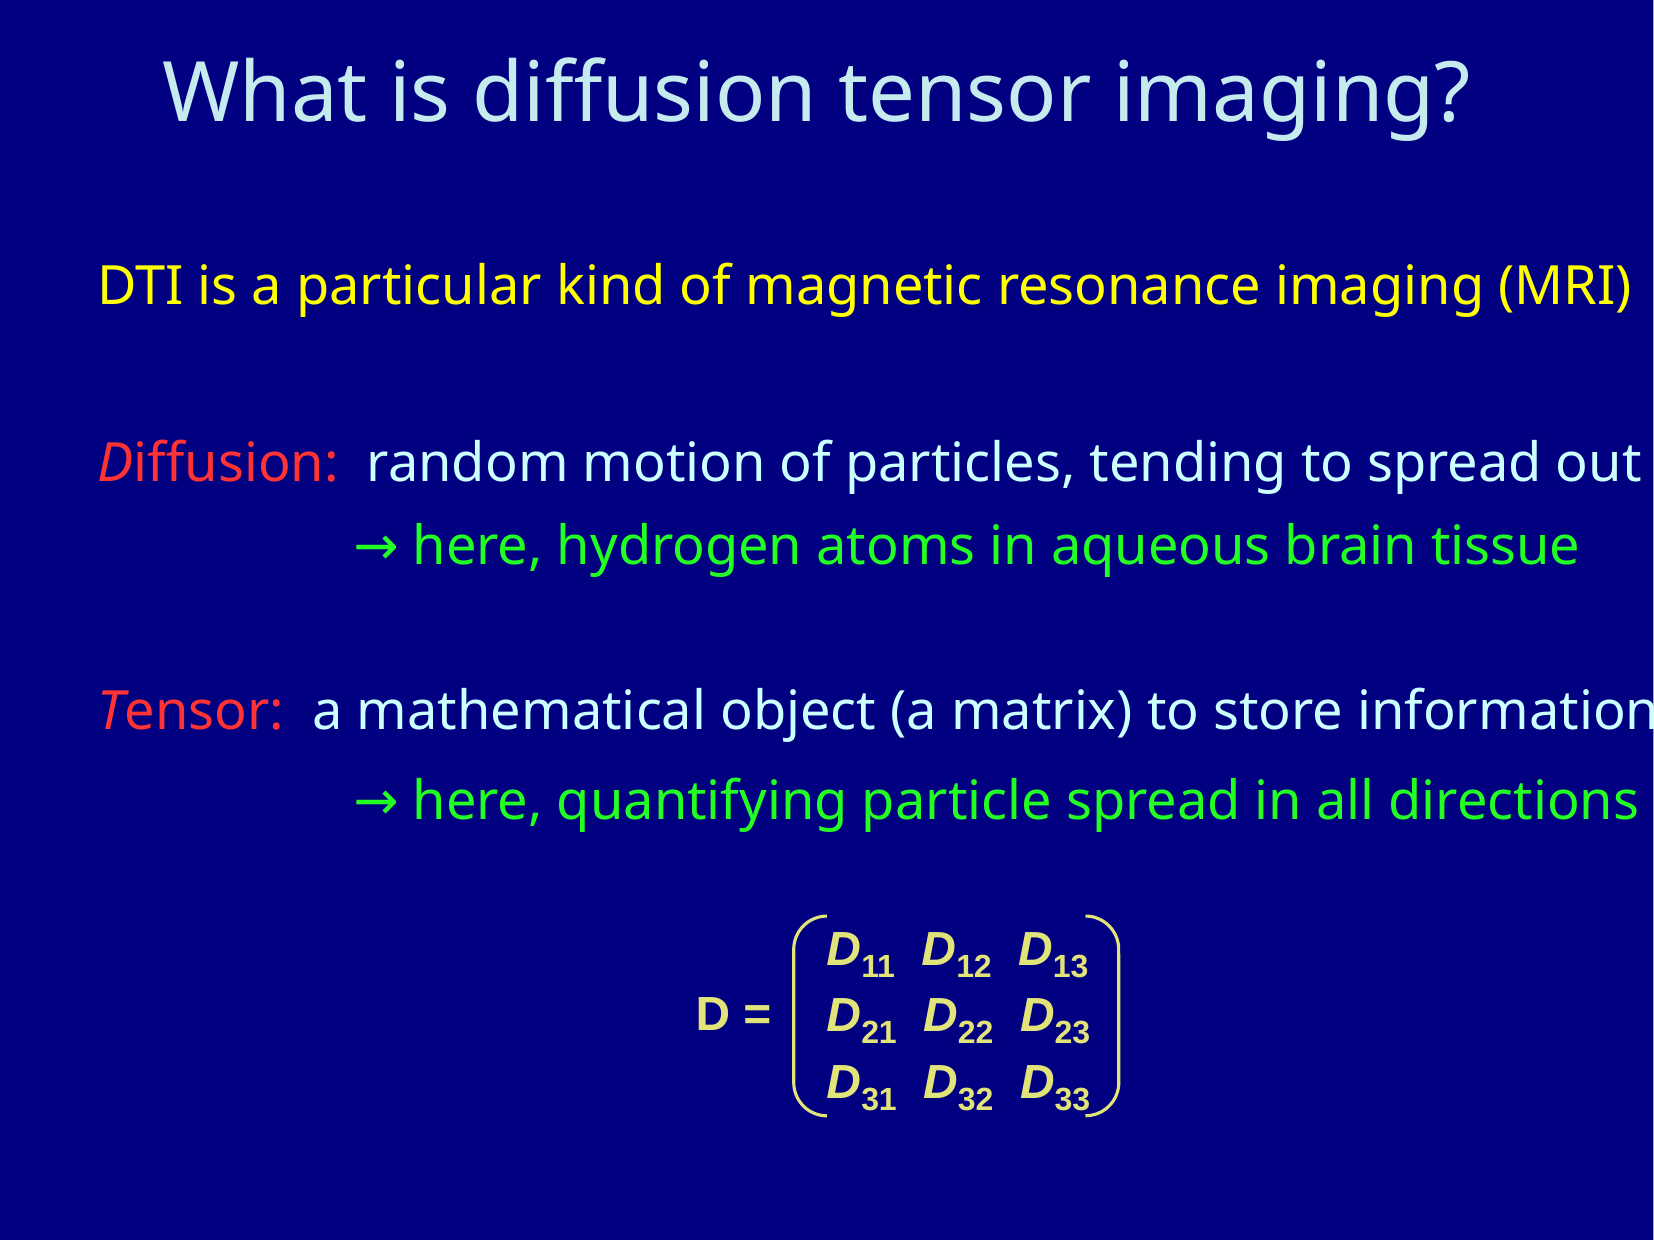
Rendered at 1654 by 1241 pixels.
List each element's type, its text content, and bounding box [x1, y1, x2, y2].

text_box D11 D12 D13 D21 D22 D23 D31 D32 D33 [812, 910, 1105, 1124]
text_box D = [681, 975, 786, 1047]
text_box DTI is a particular kind of magnetic resonance imaging (MRI) [82, 238, 1554, 328]
text_box Diffusion: random motion of particles, tending to spread out [82, 415, 1554, 506]
title What is diffusion tensor imaging? [0, 12, 1635, 163]
text_box Tensor: a mathematical object (a matrix) to store information [82, 663, 1573, 754]
text_box → here, hydrogen atoms in aqueous brain tissue [324, 498, 1497, 588]
text_box → here, quantifying particle spread in all directions [324, 753, 1549, 844]
